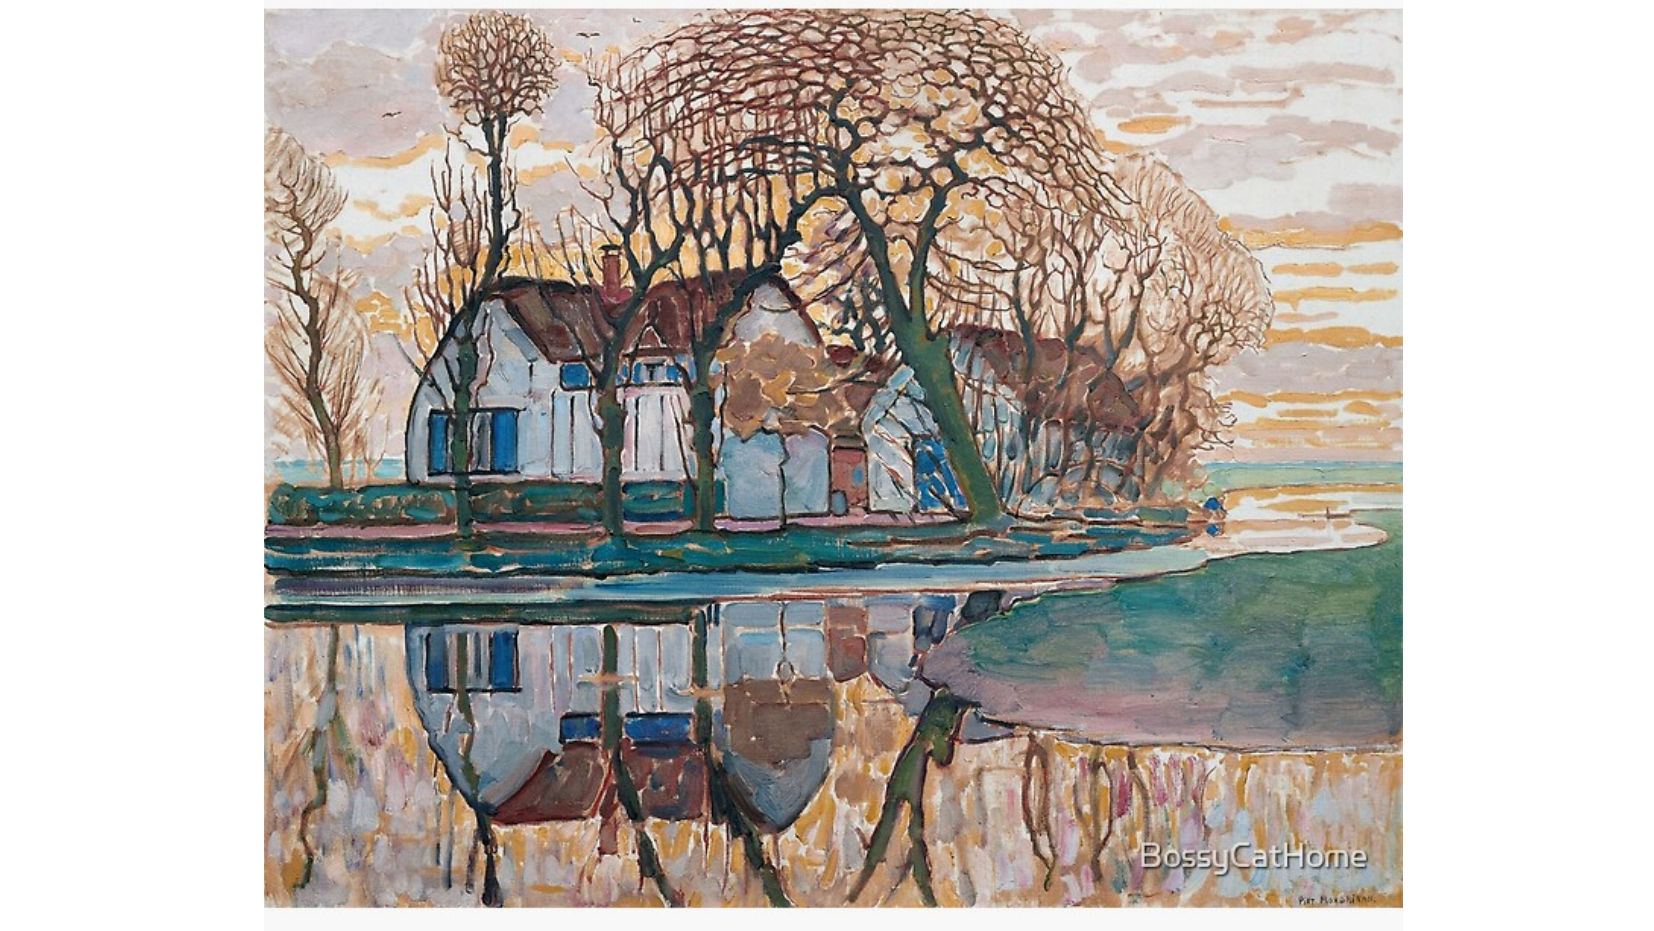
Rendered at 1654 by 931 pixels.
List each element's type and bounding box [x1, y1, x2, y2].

picture [264, 0, 1403, 931]
